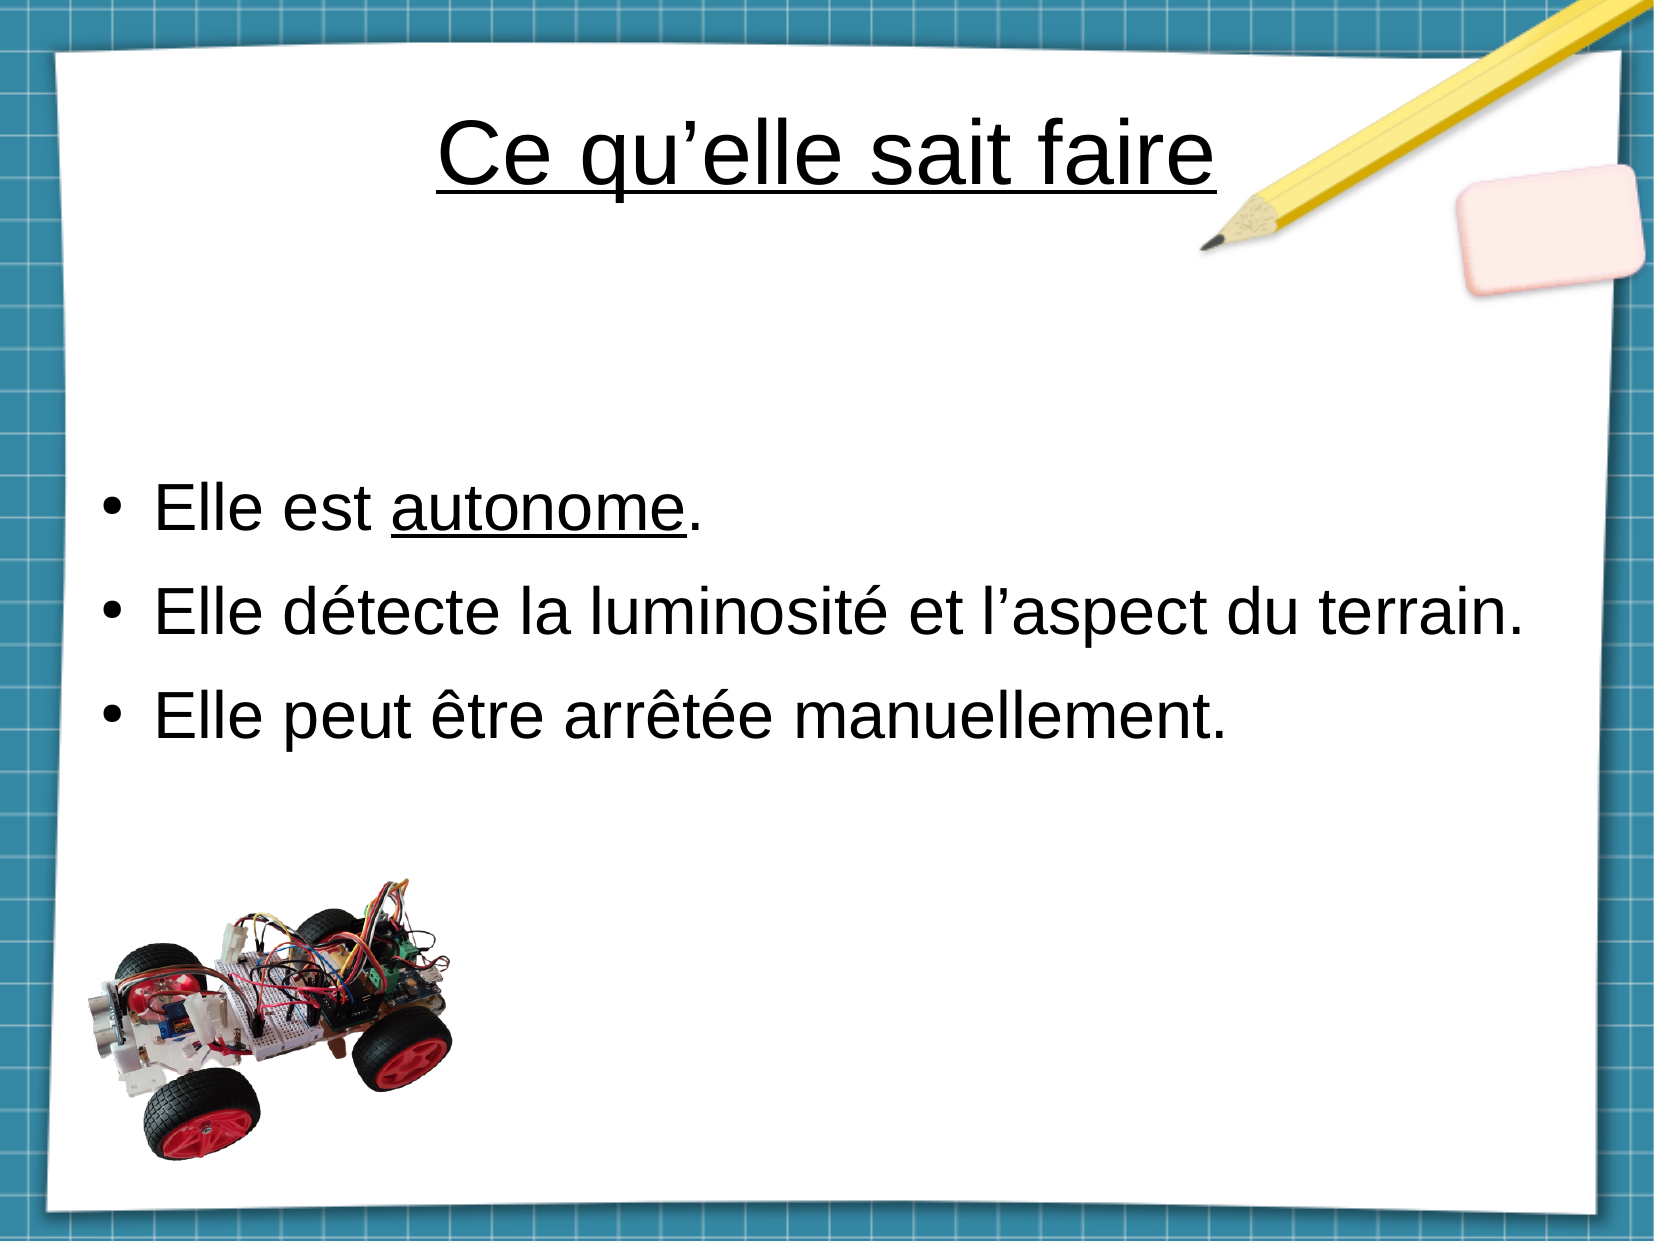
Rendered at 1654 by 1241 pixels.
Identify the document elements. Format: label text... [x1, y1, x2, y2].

list Elle est autonome. Elle détecte la luminosité et l’aspect du terrain. Elle peut être arrêtée manuellement. [82, 469, 1571, 771]
picture [0, 0, 1654, 1241]
title Ce qu’elle sait faire [82, 49, 1571, 257]
